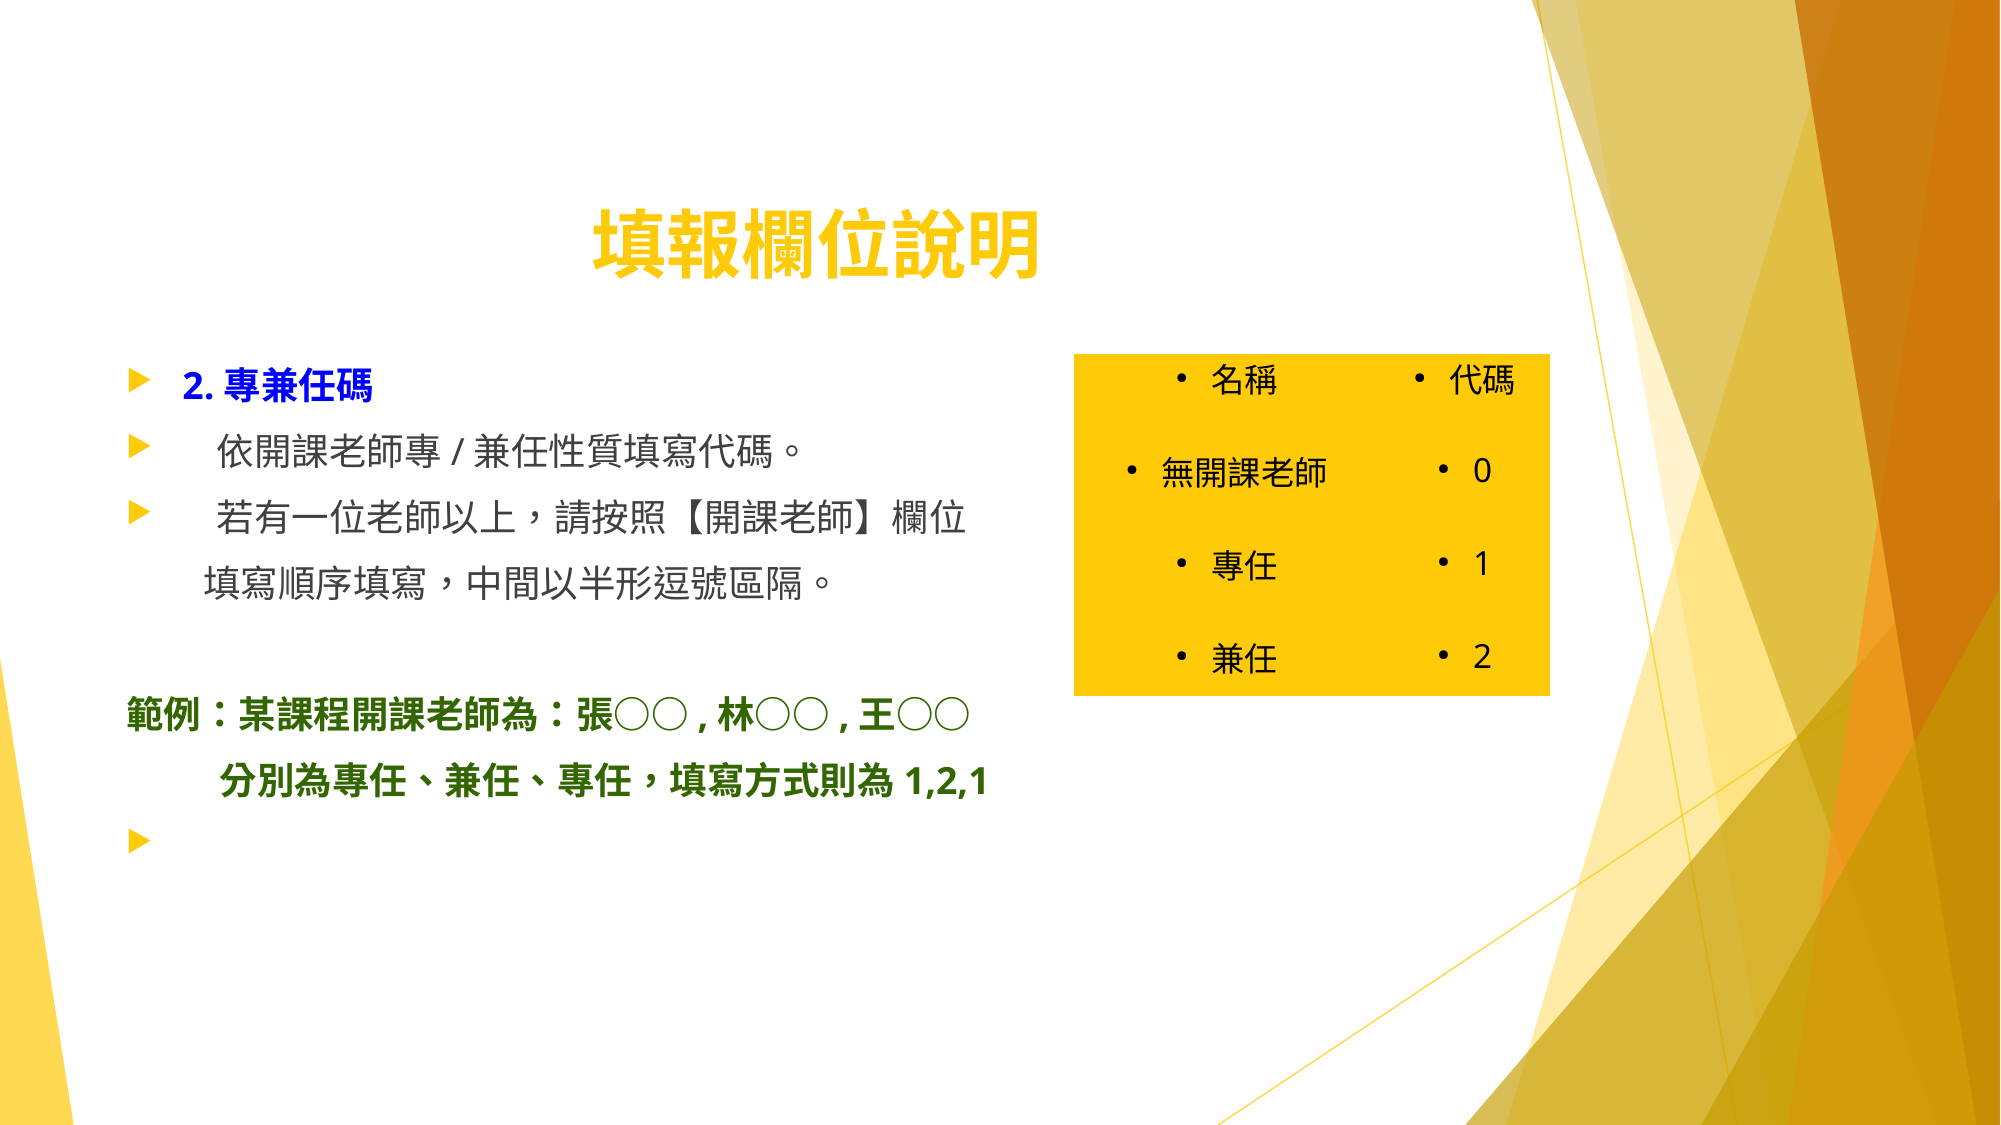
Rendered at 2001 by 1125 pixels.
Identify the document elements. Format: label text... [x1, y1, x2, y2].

list 2.專兼任碼 依開課老師專/兼任性質填寫代碼。 若有一位老師以上，請按照【開課老師】欄位 填寫順序填寫，中間以半形逗號區隔。 範例：某課程開課老師為：張○○,林○○,王○○ 分別為專任、兼任、專任，填寫方式則為1,2,1 [111, 354, 1522, 992]
table_cell 0 [1362, 447, 1550, 540]
table_cell 專任 [1074, 540, 1362, 633]
table_header 代碼 [1362, 354, 1550, 447]
table_cell 2 [1362, 633, 1550, 696]
table_header 名稱 [1074, 354, 1362, 447]
table_cell 1 [1362, 540, 1550, 633]
table_cell 無開課老師 [1074, 447, 1362, 540]
title 填報欄位說明 [111, 99, 1522, 317]
table_cell 兼任 [1074, 633, 1362, 696]
